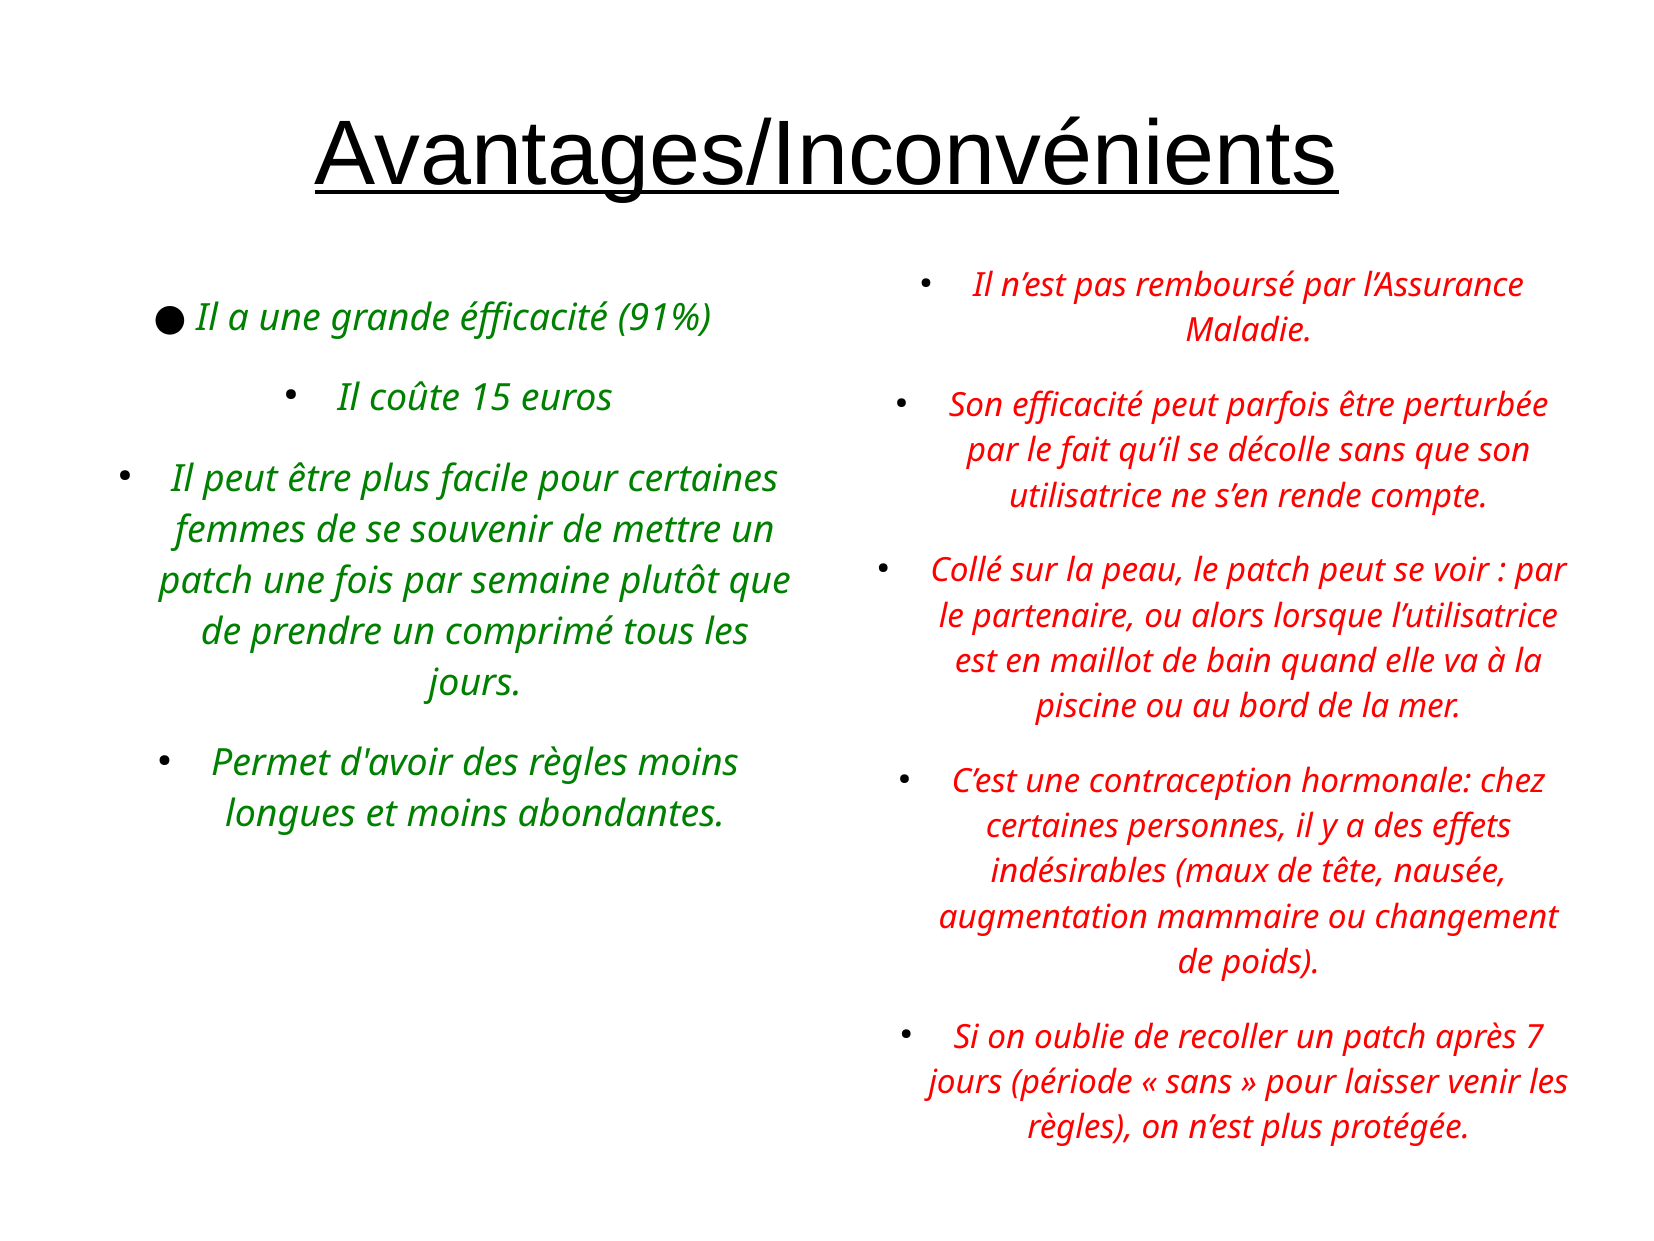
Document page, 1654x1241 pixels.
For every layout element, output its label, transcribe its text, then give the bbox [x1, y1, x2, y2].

title Avantages/Inconvénients [82, 49, 1571, 257]
list ● Il a une grande éfficacité (91%) Il coûte 15 euros Il peut être plus facile pour certaines femmes de se souvenir de mettre un patch une fois par semaine plutôt que de prendre un comprimé tous les jours. Permet d'avoir des règles moins longues et moins abondantes. [82, 290, 798, 1010]
list Il n’est pas remboursé par l’Assurance Maladie. Son efficacité peut parfois être perturbée par le fait qu’il se décolle sans que son utilisatrice ne s’en rende compte. Collé sur la peau, le patch peut se voir : par le partenaire, ou alors lorsque l’utilisatrice est en maillot de bain quand elle va à la piscine ou au bord de la mer. C’est une contraception hormonale: chez certaines personnes, il y a des effets indésirables (maux de tête, nausée, augmentation mammaire ou changement de poids). Si on oublie de recoller un patch après 7 jours (période « sans » pour laisser venir les règles), on n’est plus protégée. [856, 261, 1571, 1241]
